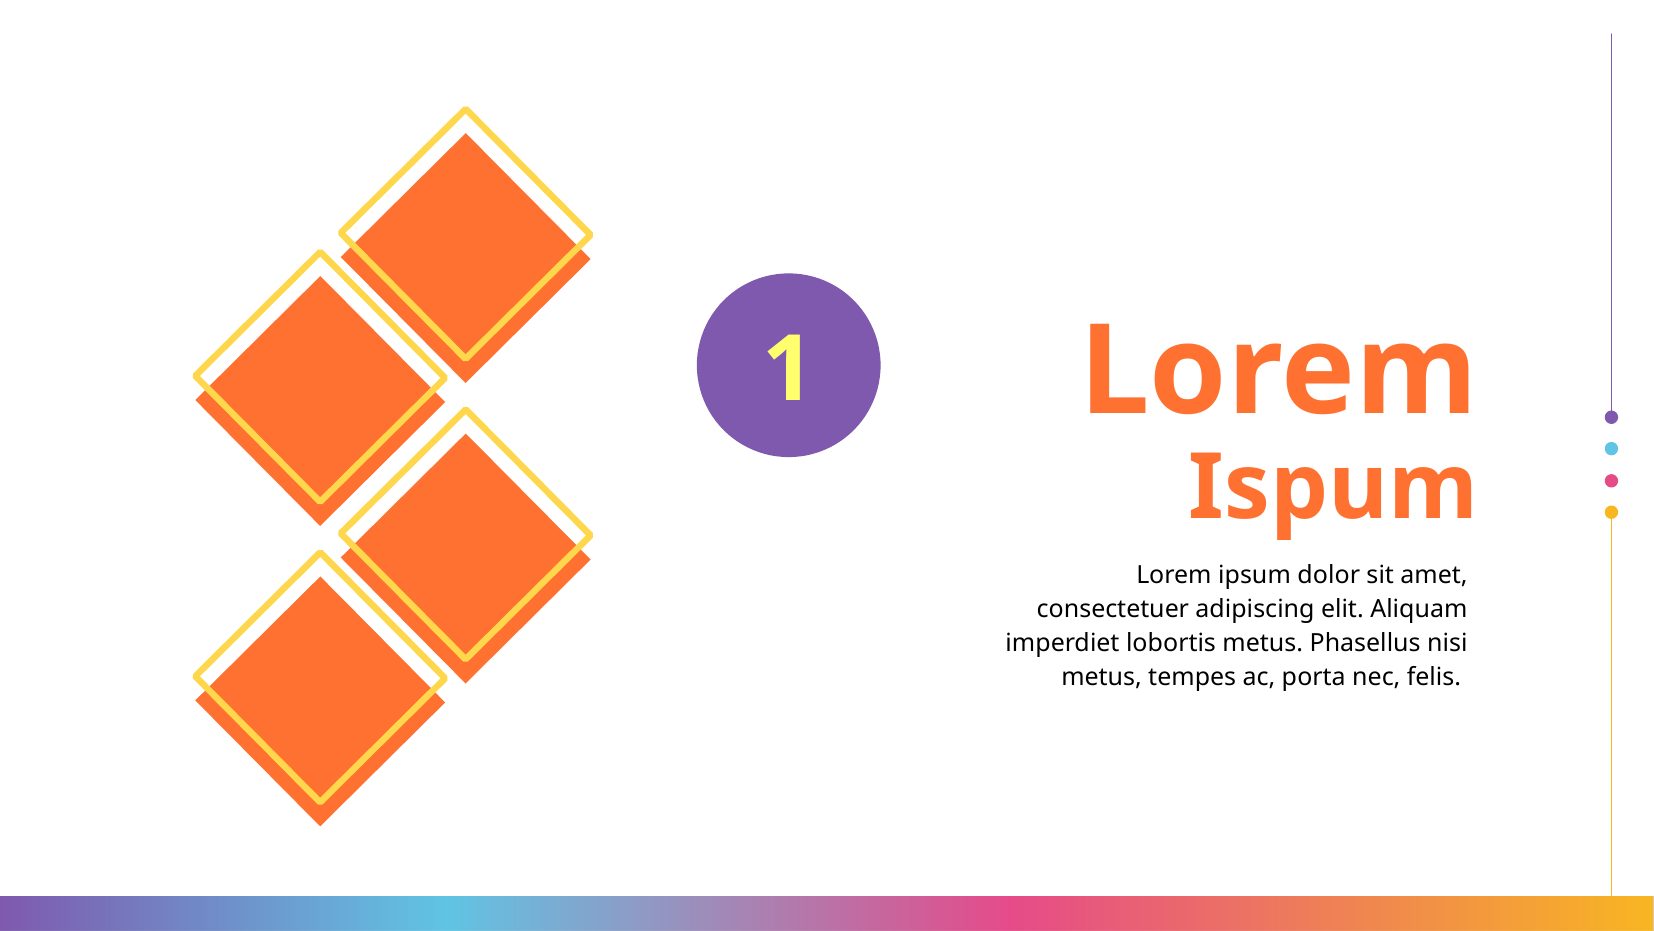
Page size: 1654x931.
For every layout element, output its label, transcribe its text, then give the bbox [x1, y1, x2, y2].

picture [0, 896, 1654, 931]
title Ispum [1041, 417, 1479, 549]
title Lorem ipsum dolor sit amet, consectetuer adipiscing elit. Aliquam imperdiet lobortis metus. Phasellus nisi metus, tempes ac, porta nec, felis. [982, 519, 1469, 696]
text_box 1 [696, 273, 840, 458]
title Lorem [840, 280, 1479, 451]
